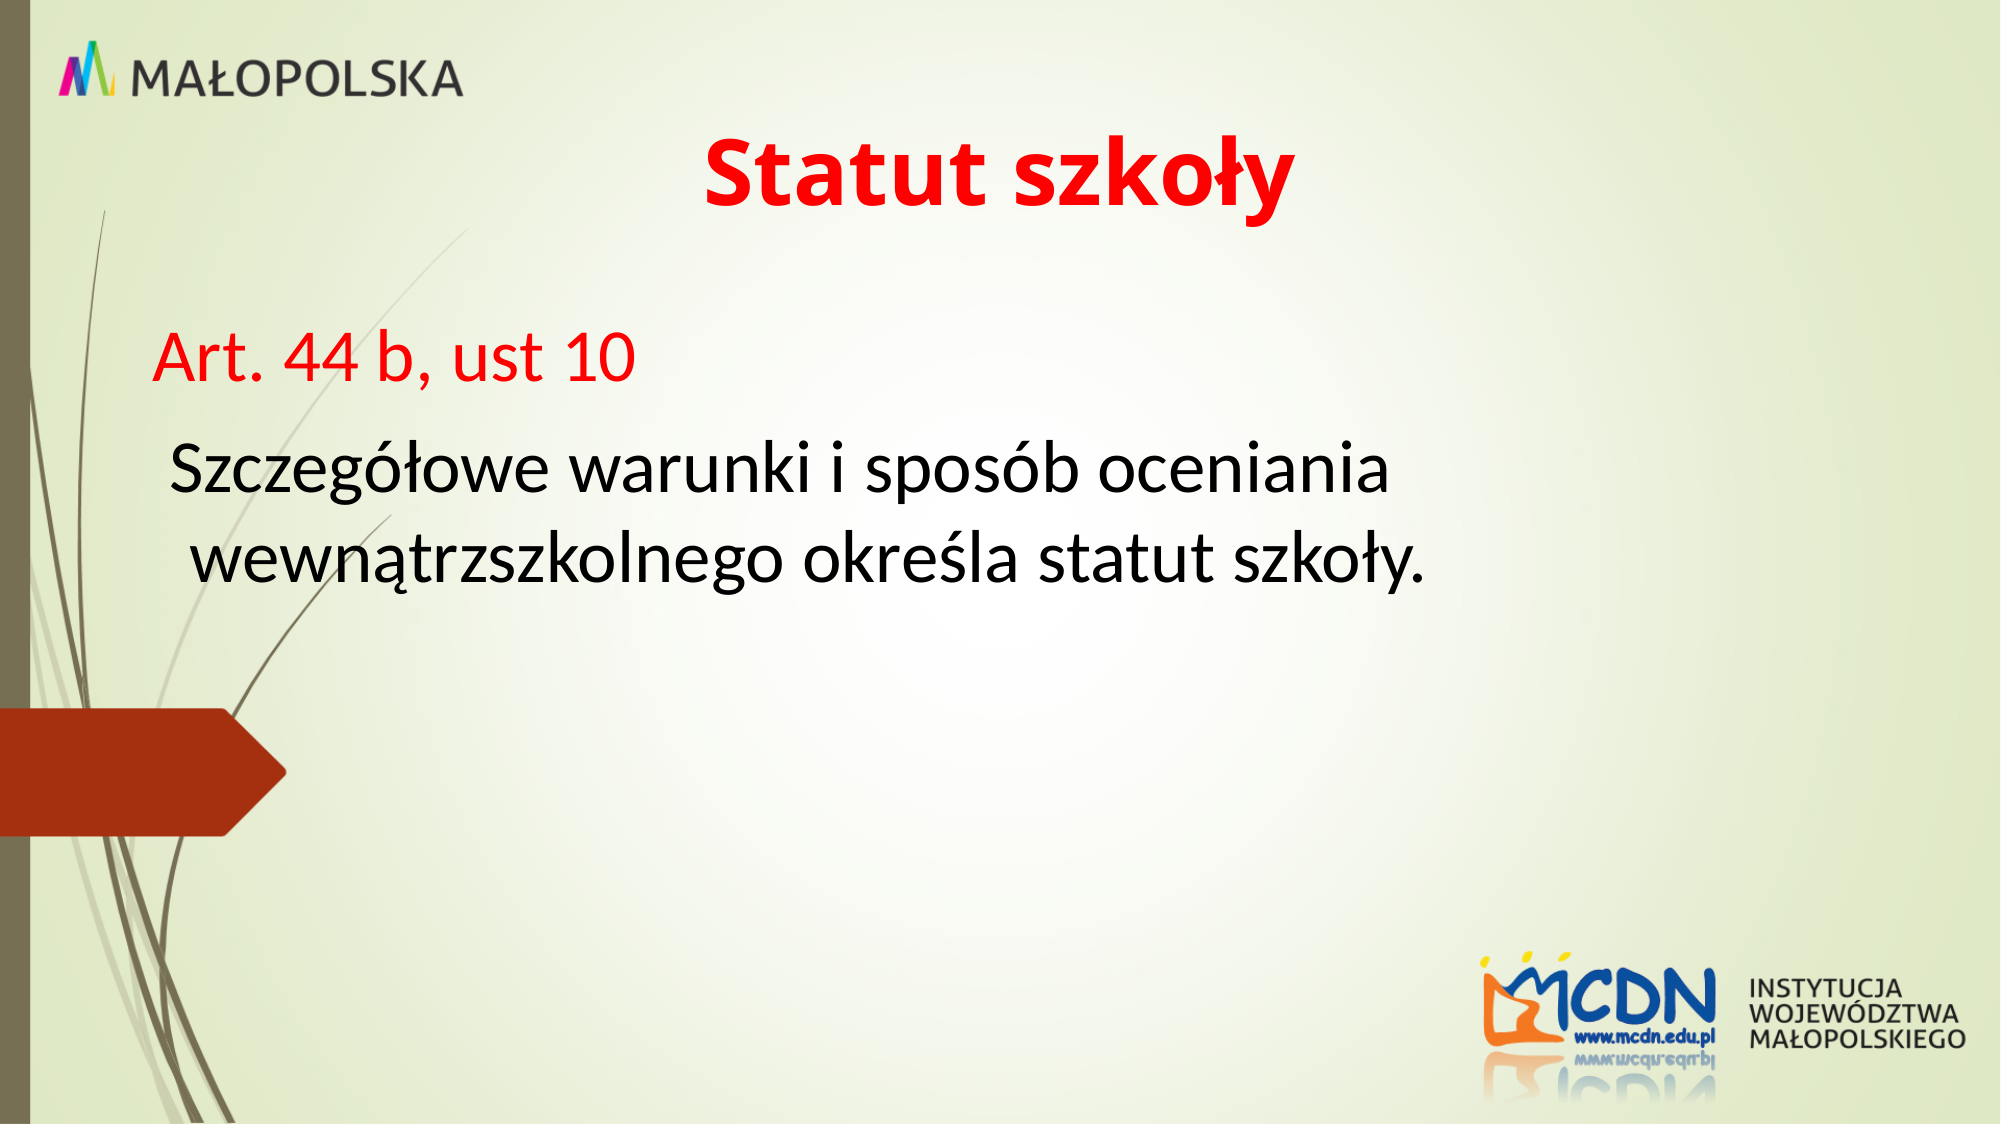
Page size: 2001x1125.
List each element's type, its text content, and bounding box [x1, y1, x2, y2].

picture [0, 0, 2001, 1125]
title Statut szkoły [137, 59, 1863, 278]
list Art. 44 b, ust 10 Szczegółowe warunki i sposób oceniania wewnątrzszkolnego określa statut szkoły. [137, 299, 1863, 1014]
